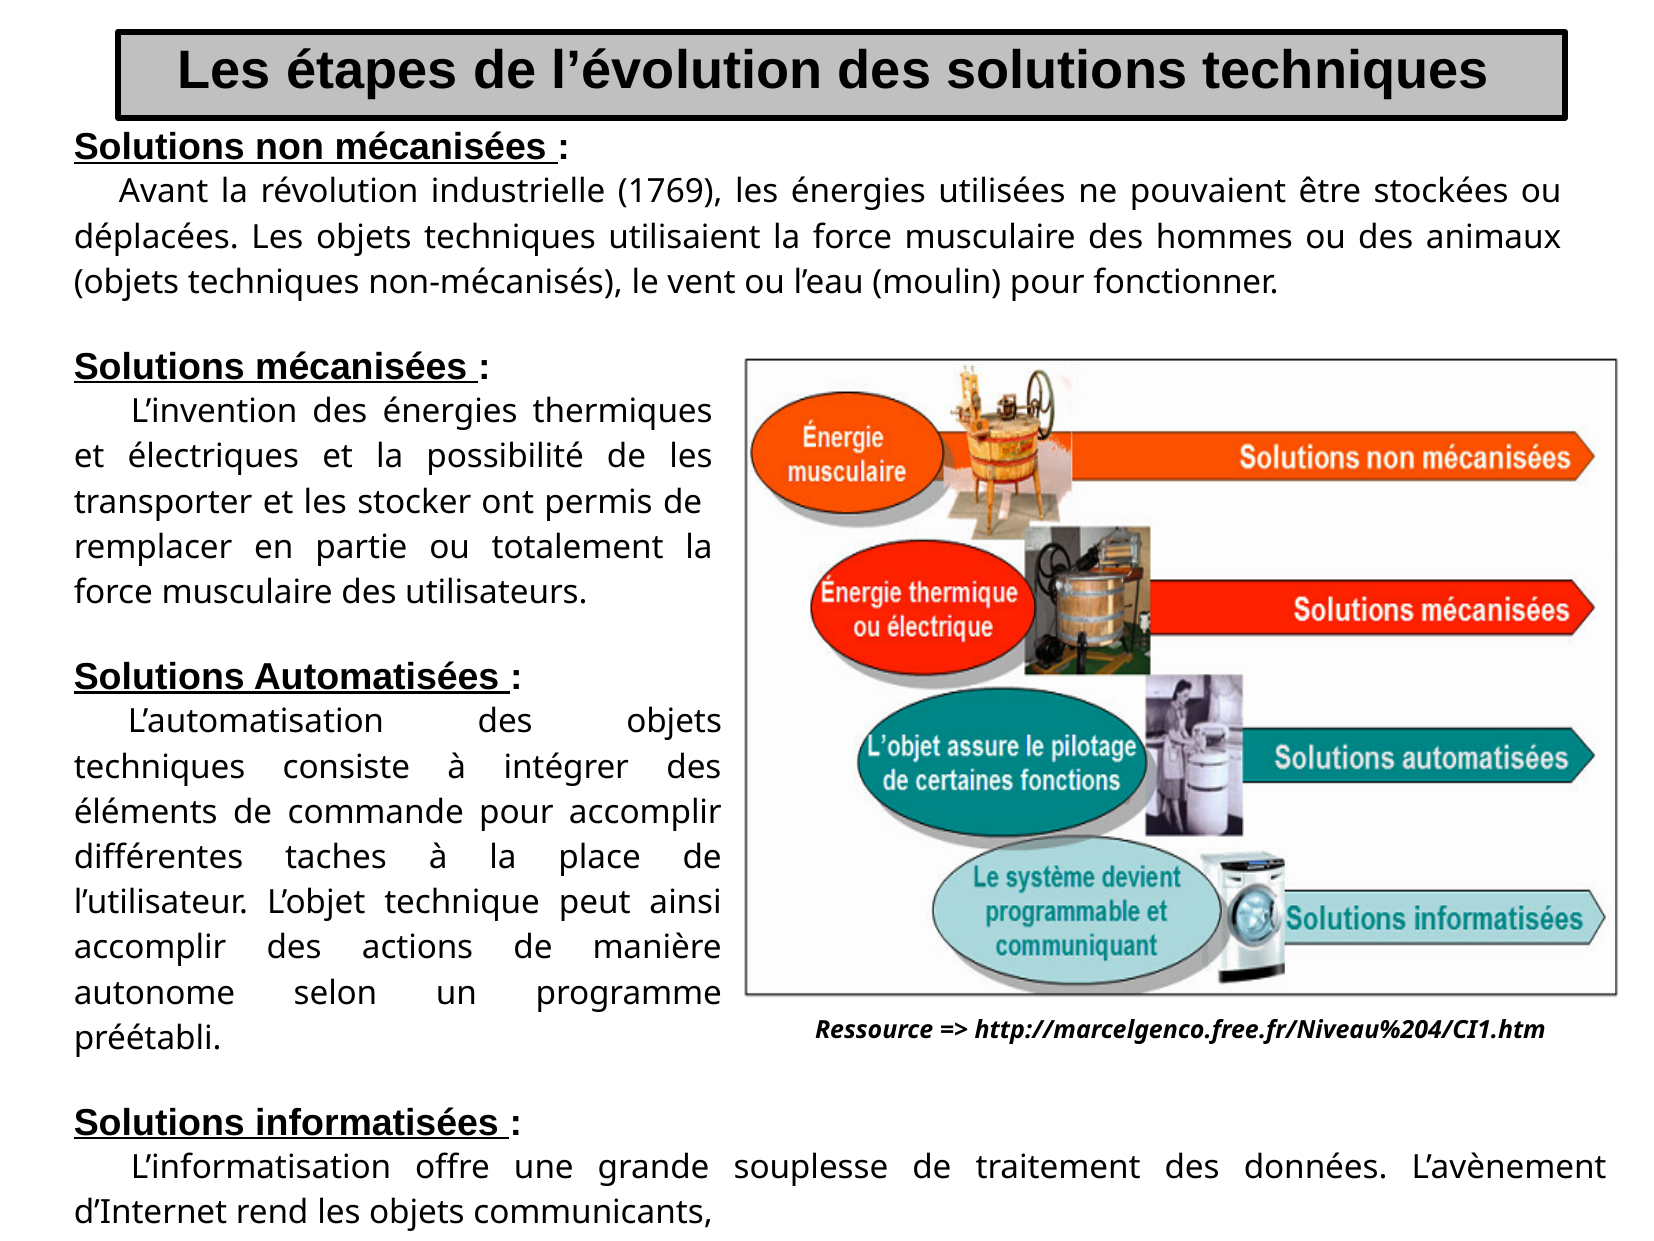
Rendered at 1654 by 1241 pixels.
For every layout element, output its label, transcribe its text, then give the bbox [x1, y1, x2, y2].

picture [738, 354, 1625, 1003]
text_box Solutions non mécanisées : Avant la révolution industrielle (1769), les énergies utilisées ne pouvaient être stockées ou déplacées. Les objets techniques utilisaient la force musculaire des hommes ou des animaux (objets techniques non-mécanisés), le vent ou l’eau (moulin) pour fonctionner. Solutions mécanisées : L’invention des énergies thermiques et électriques et la possibilité de les transporter et les stocker ont permis de remplacer en partie ou totalement la force musculaire des utilisateurs. Solutions Automatisées : L’automatisation des objets techniques consiste à intégrer des éléments de commande pour accomplir différentes taches à la place de l’utilisateur. L’objet technique peut ainsi accomplir des actions de manière autonome selon un programme préétabli. Solutions informatisées : L’informatisation offre une grande souplesse de traitement des données. L’avènement d’Internet rend les objets communicants, [59, 118, 1625, 1219]
text_box Les étapes de l’évolution des solutions techniques [118, 31, 1565, 119]
text_box Ressource => http://marcelgenco.free.fr/Niveau%204/CI1.htm [738, 1003, 1625, 1054]
